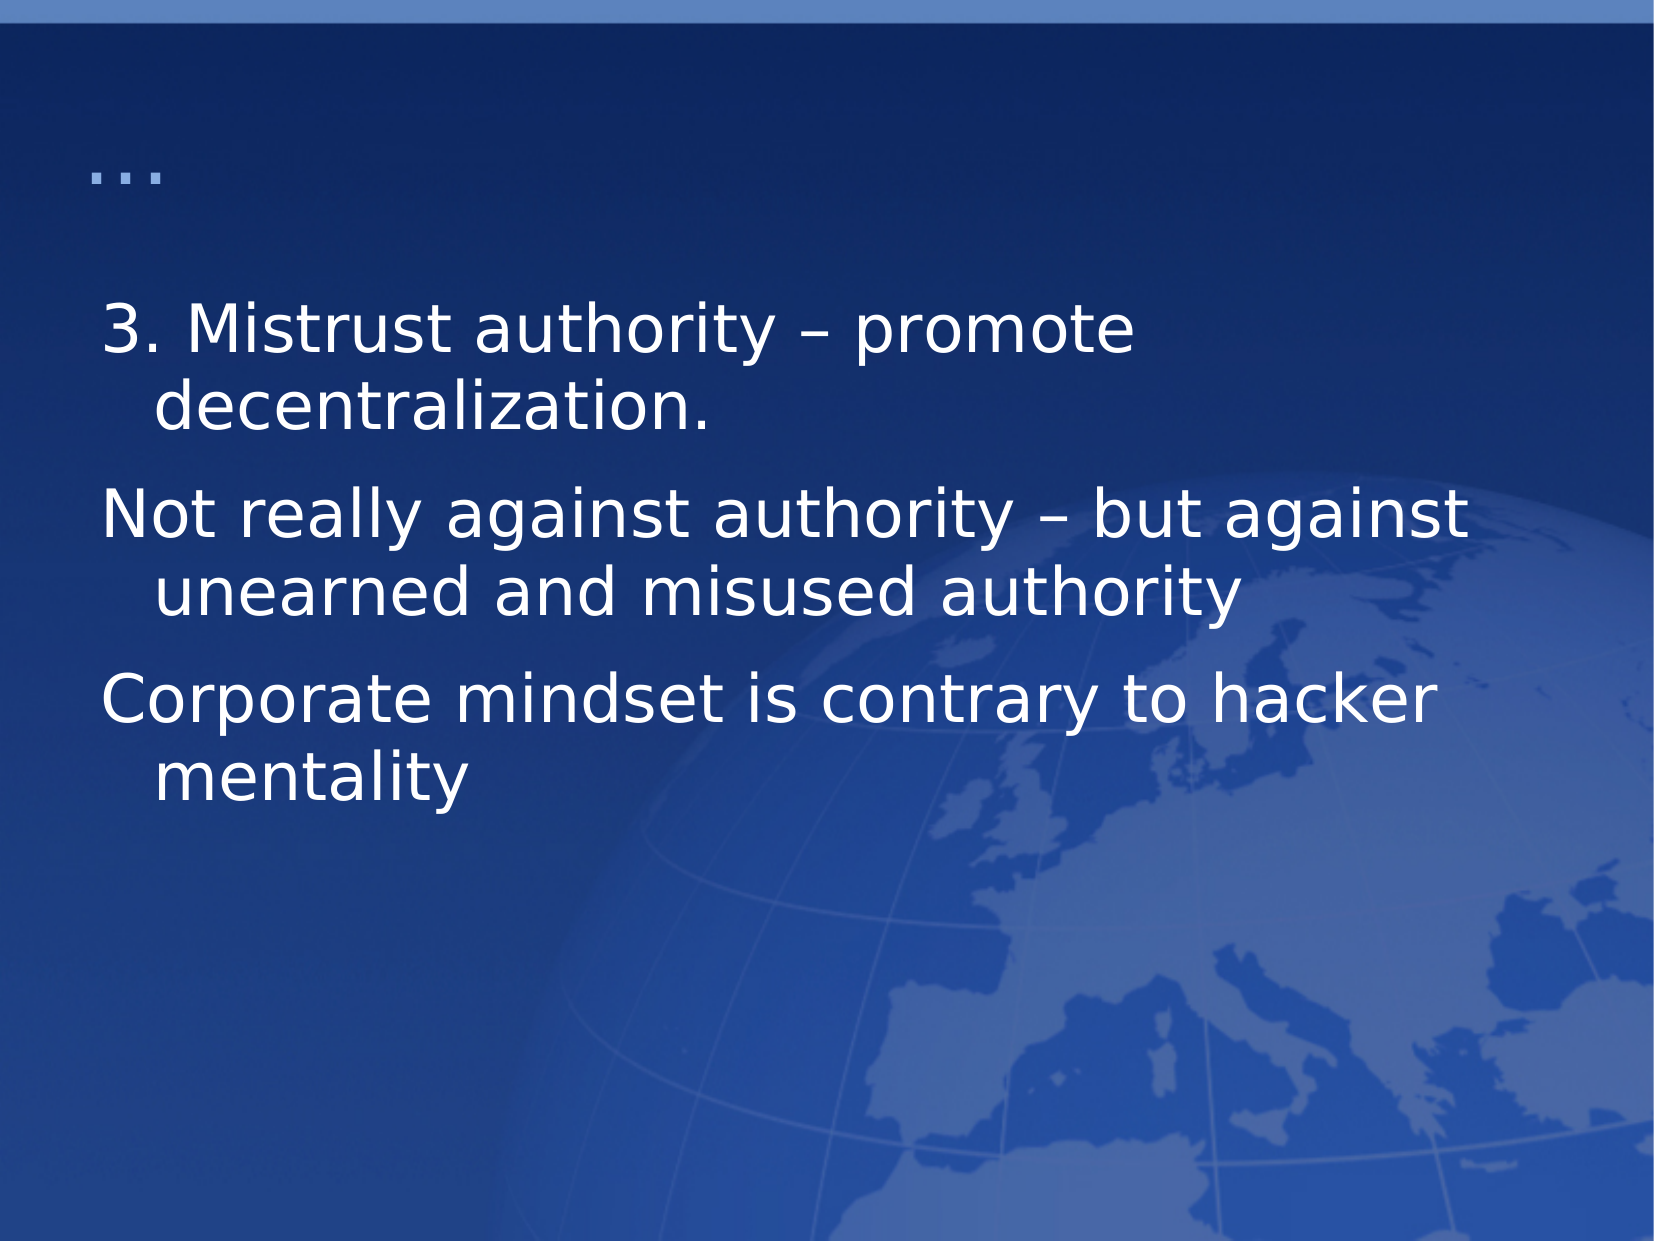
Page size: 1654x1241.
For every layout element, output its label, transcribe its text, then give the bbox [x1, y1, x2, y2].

title ... [82, 56, 1571, 250]
picture [0, 0, 1654, 1241]
list 3. Mistrust authority – promote decentralization. Not really against authority – but against unearned and misused authority Corporate mindset is contrary to hacker mentality [82, 290, 1571, 1094]
